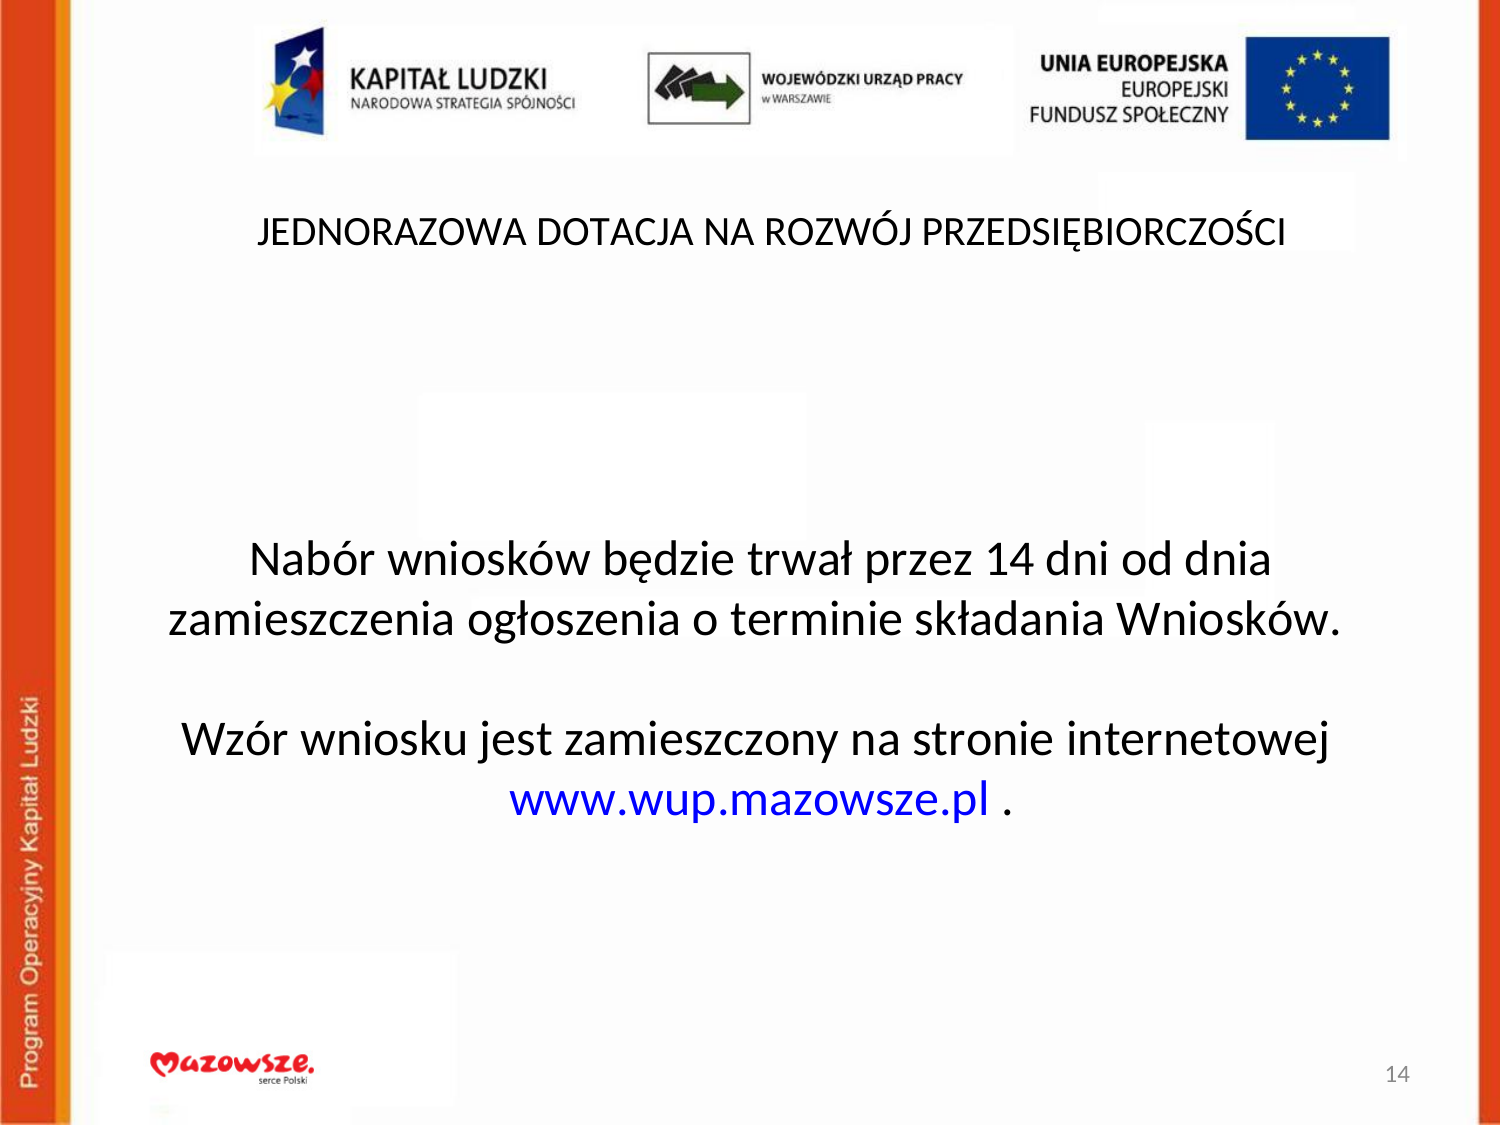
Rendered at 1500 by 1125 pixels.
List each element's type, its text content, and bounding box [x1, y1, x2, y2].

title Nabór wniosków będzie trwał przez 14 dni od dnia zamieszczenia ogłoszenia o terminie składania Wniosków. Wzór wniosku jest zamieszczony na stronie internetowej www.wup.mazowsze.pl . [112, 278, 1411, 1012]
picture [0, 0, 1500, 1125]
text_box JEDNORAZOWA DOTACJA NA ROZWÓJ PRZEDSIĘBIORCZOŚCI [194, 196, 1351, 256]
text_box <numer> [1074, 1042, 1426, 1103]
